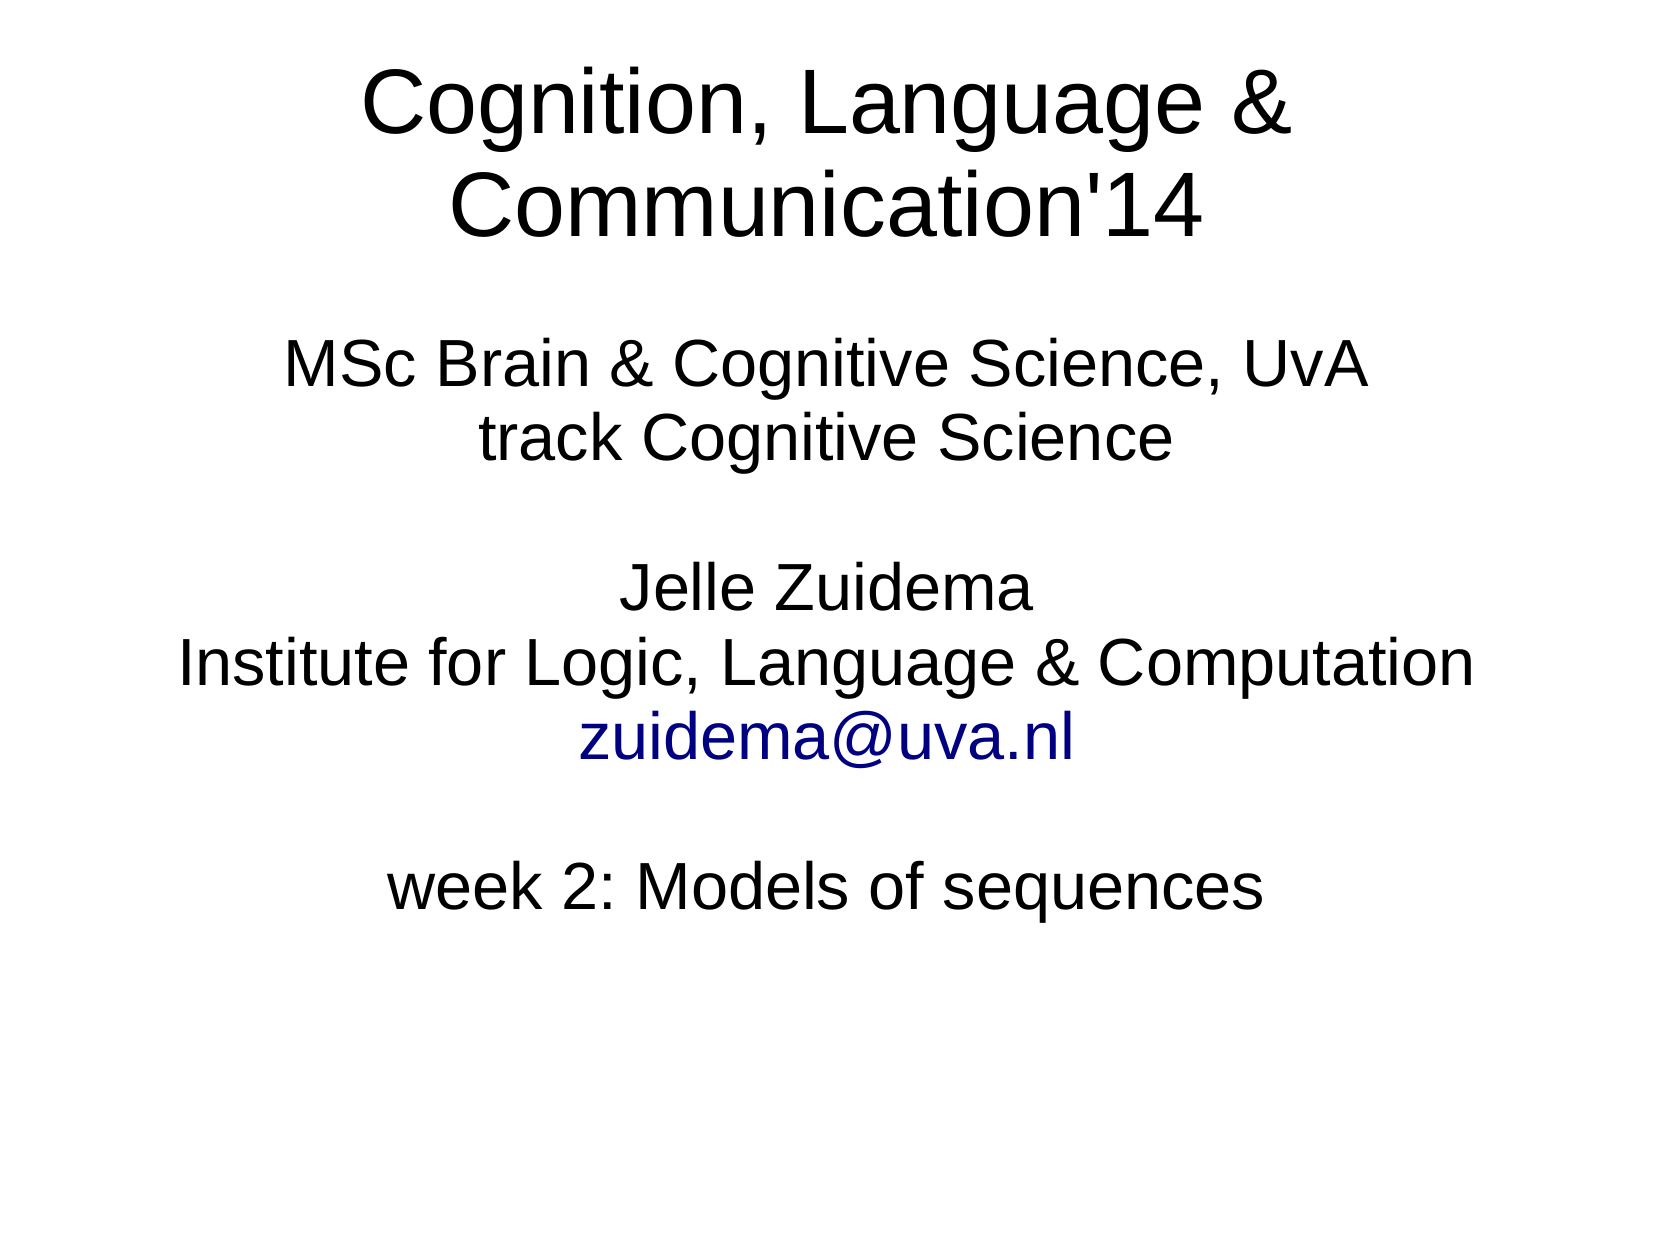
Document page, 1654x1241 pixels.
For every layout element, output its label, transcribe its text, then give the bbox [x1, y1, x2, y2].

subtitle MSc Brain & Cognitive Science, UvA track Cognitive Science Jelle Zuidema Institute for Logic, Language & Computation zuidema@uva.nl week 2: Models of sequences [82, 290, 1571, 1109]
title Cognition, Language & Communication'14 [82, 49, 1571, 257]
